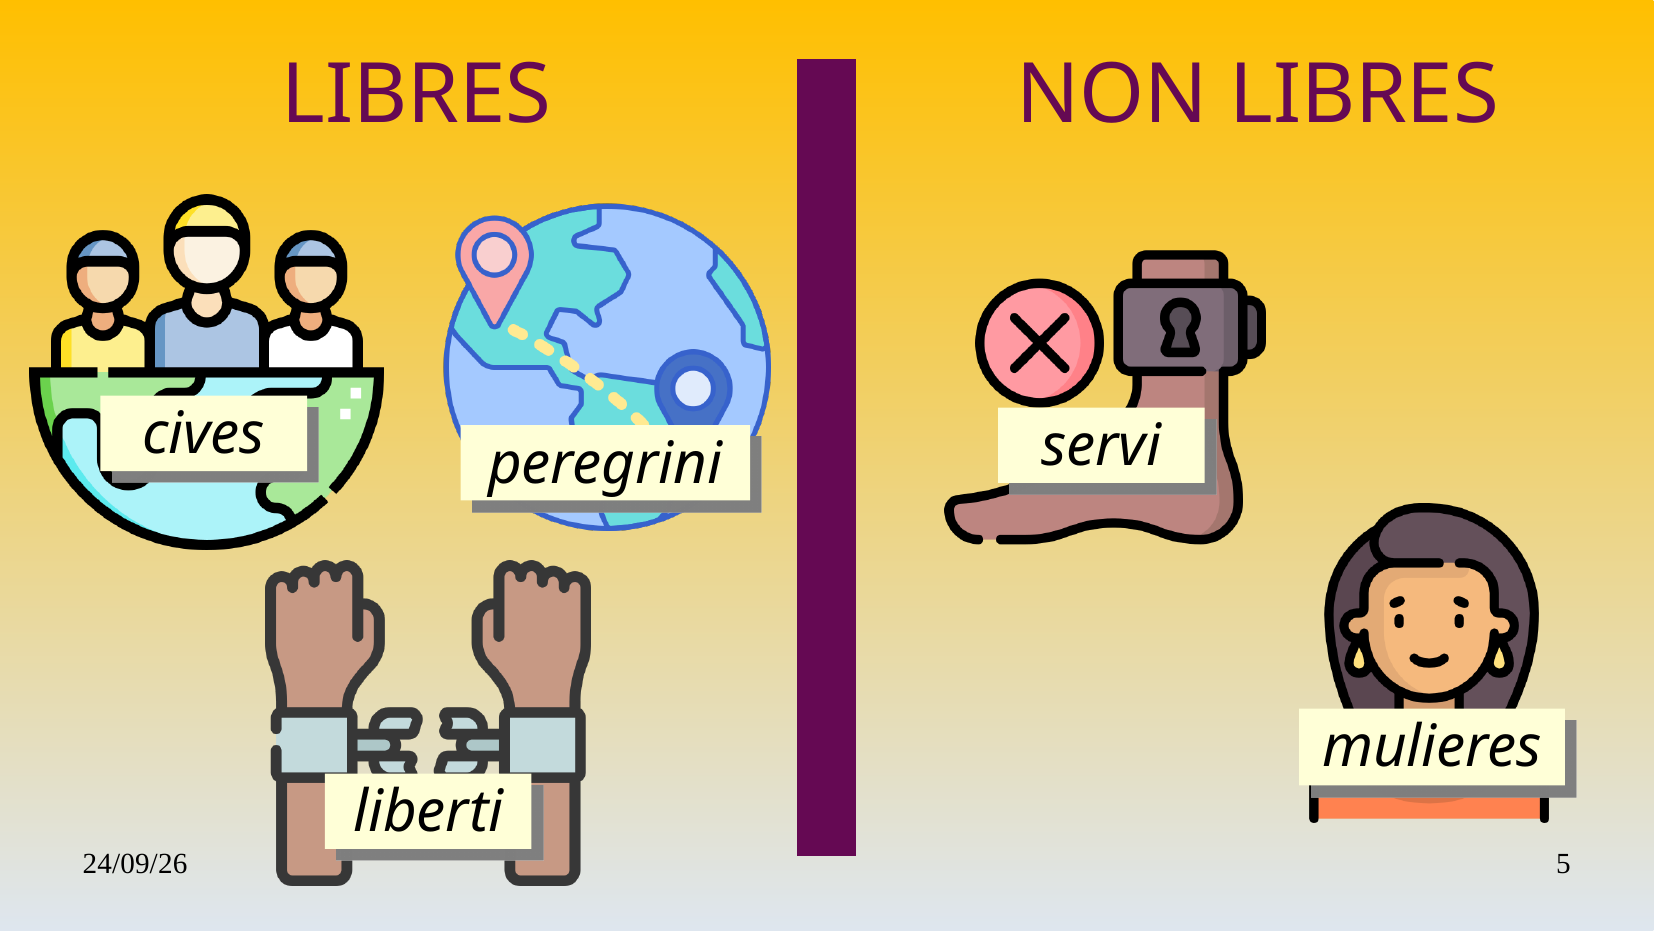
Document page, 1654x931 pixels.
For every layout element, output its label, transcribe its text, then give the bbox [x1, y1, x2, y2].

picture [1269, 503, 1589, 823]
text_box peregrini [460, 425, 751, 501]
text_box NON LIBRES [938, 26, 1577, 178]
text_box cives [100, 395, 308, 472]
picture [29, 194, 384, 550]
text_box servi [998, 407, 1205, 483]
picture [442, 202, 772, 532]
text_box liberti [324, 773, 532, 849]
text_box mulieres [1299, 708, 1565, 786]
picture [944, 236, 1266, 558]
text_box LIBRES [224, 26, 609, 160]
picture [265, 560, 591, 886]
